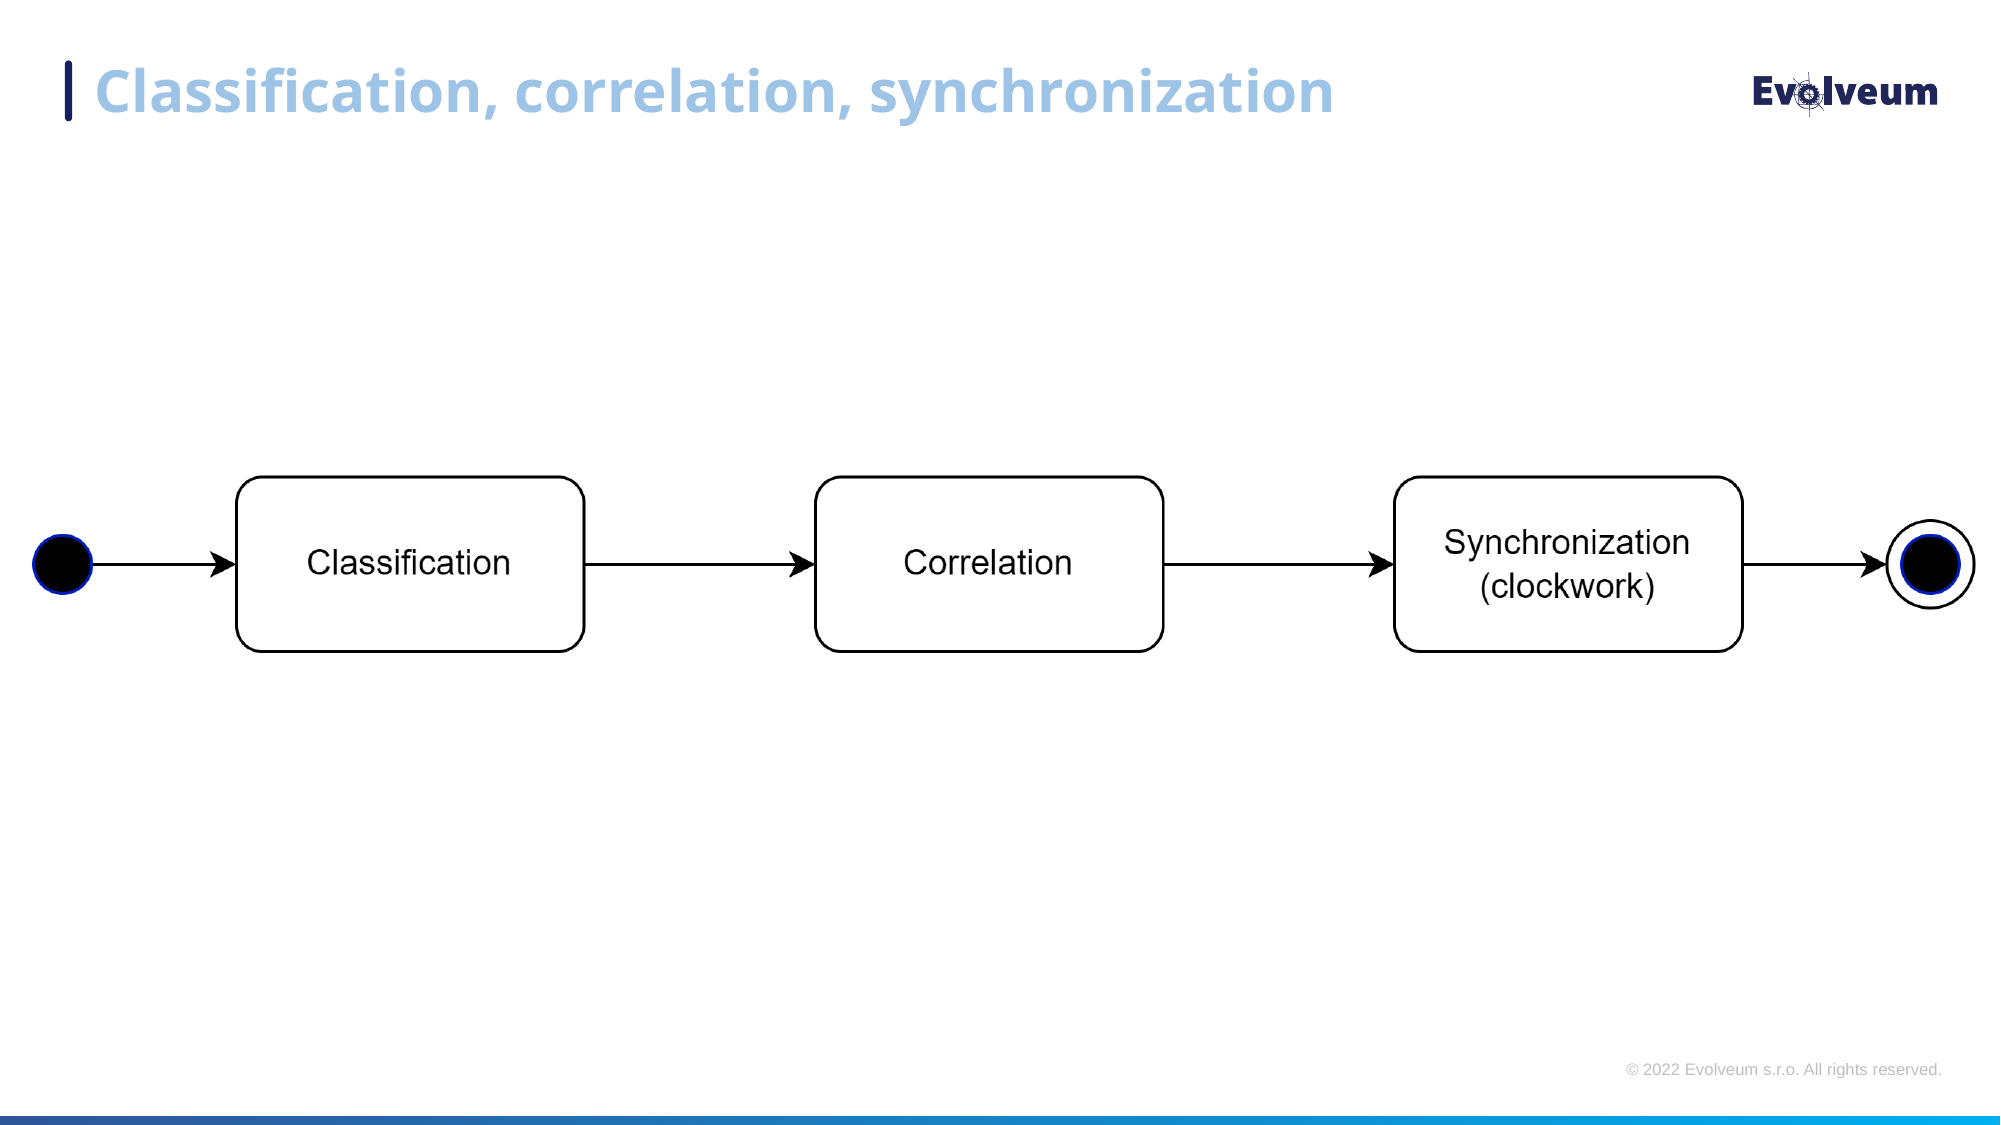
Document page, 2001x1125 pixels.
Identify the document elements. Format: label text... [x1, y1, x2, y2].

picture [3, 446, 2001, 682]
title Classification, correlation, synchronization [94, 47, 1687, 133]
